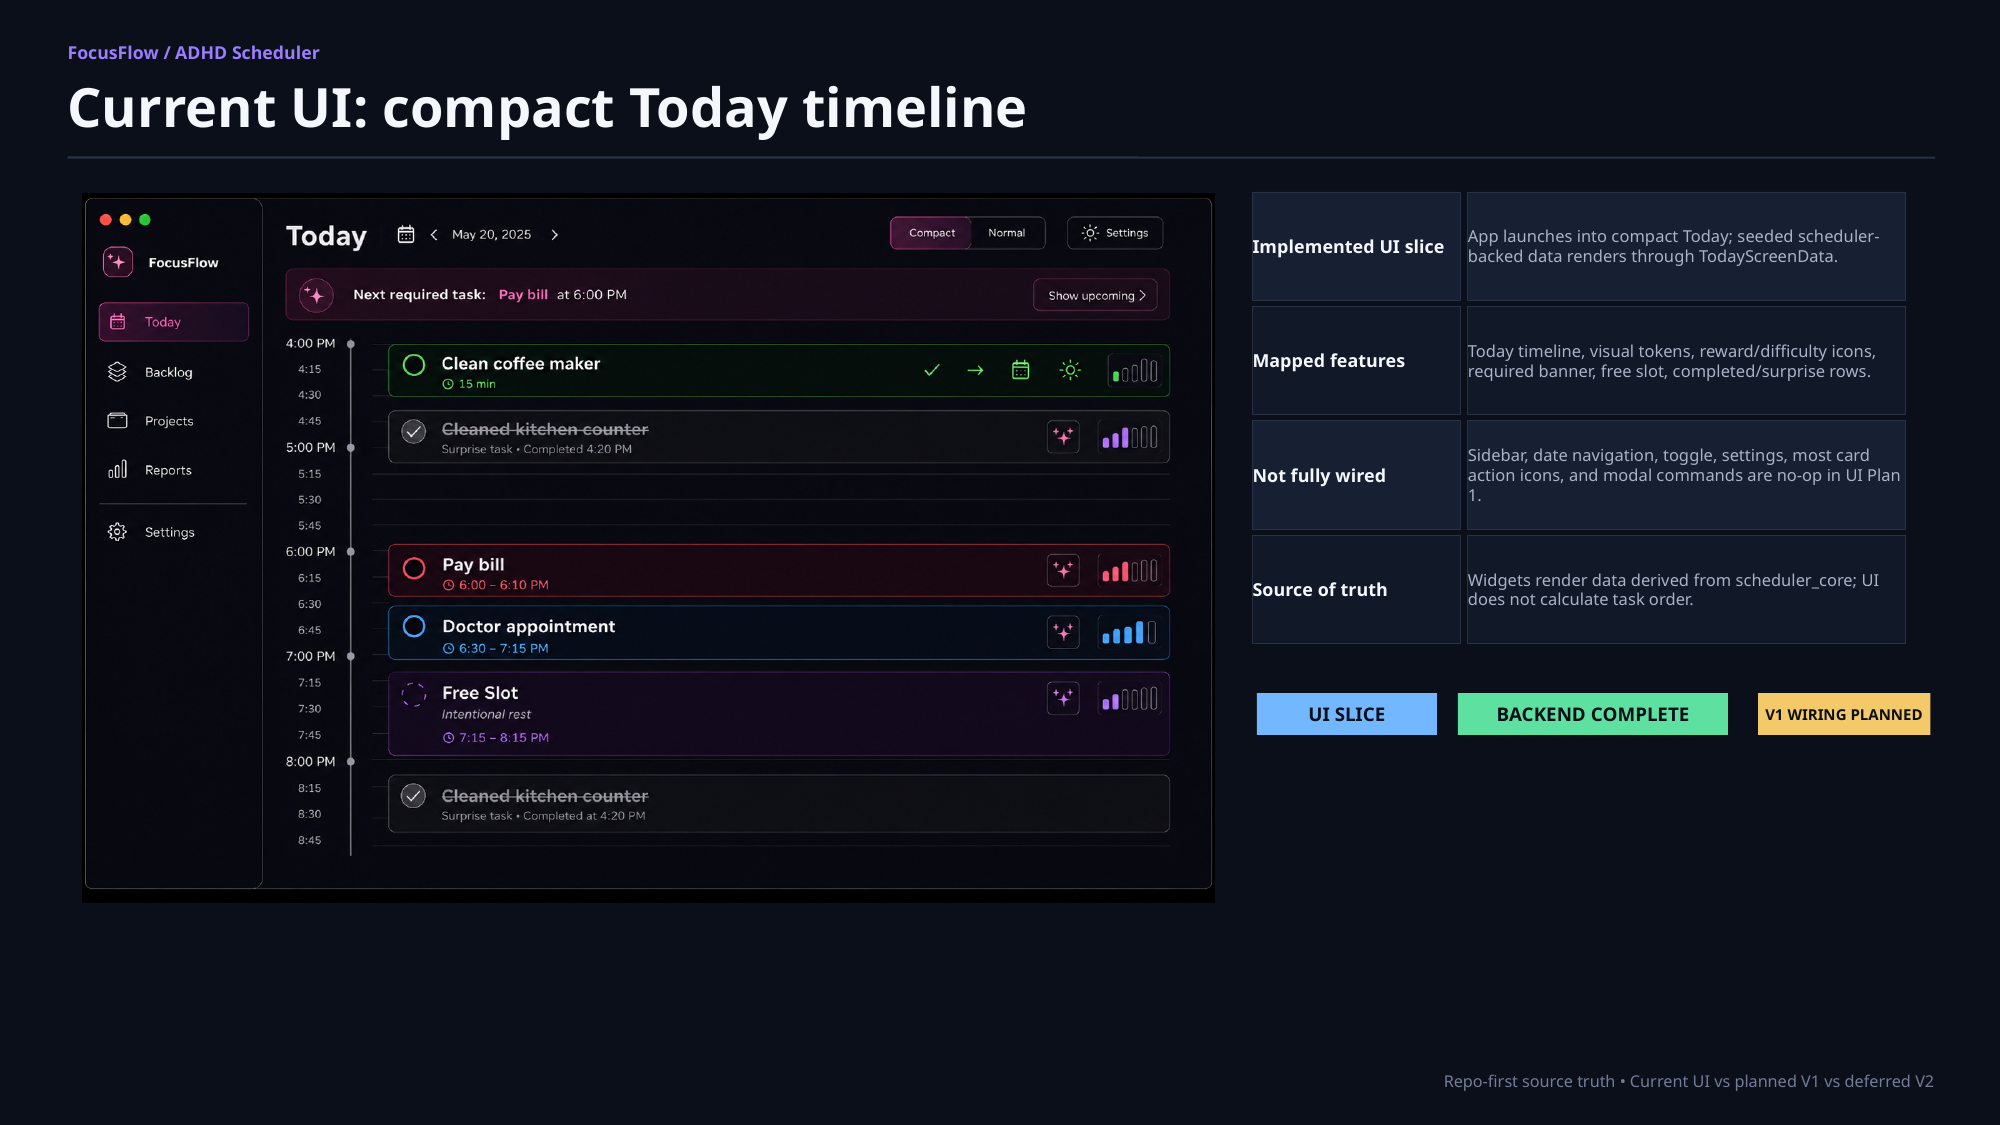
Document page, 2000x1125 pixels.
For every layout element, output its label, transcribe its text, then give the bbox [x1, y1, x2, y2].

text_box BACKEND COMPLETE [1457, 693, 1728, 735]
text_box Current UI: compact Today timeline [67, 71, 1508, 140]
text_box Source of truth [1252, 535, 1461, 644]
text_box Mapped features [1252, 306, 1461, 415]
text_box App launches into compact Today; seeded scheduler-backed data renders through TodayScreenData. [1467, 191, 1905, 301]
text_box UI SLICE [1256, 693, 1437, 735]
text_box FocusFlow / ADHD Scheduler [67, 36, 923, 69]
text_box Repo-first source truth • Current UI vs planned V1 vs deferred V2 [1229, 1069, 1935, 1092]
picture [82, 193, 1215, 903]
text_box Implemented UI slice [1252, 191, 1461, 301]
text_box Sidebar, date navigation, toggle, settings, most card action icons, and modal commands are no-op in UI Plan 1. [1467, 420, 1905, 530]
text_box V1 WIRING PLANNED [1758, 693, 1931, 735]
text_box Not fully wired [1252, 420, 1461, 530]
text_box Today timeline, visual tokens, reward/difficulty icons, required banner, free slot, completed/surprise rows. [1467, 306, 1905, 415]
text_box Widgets render data derived from scheduler_core; UI does not calculate task order. [1467, 535, 1905, 644]
